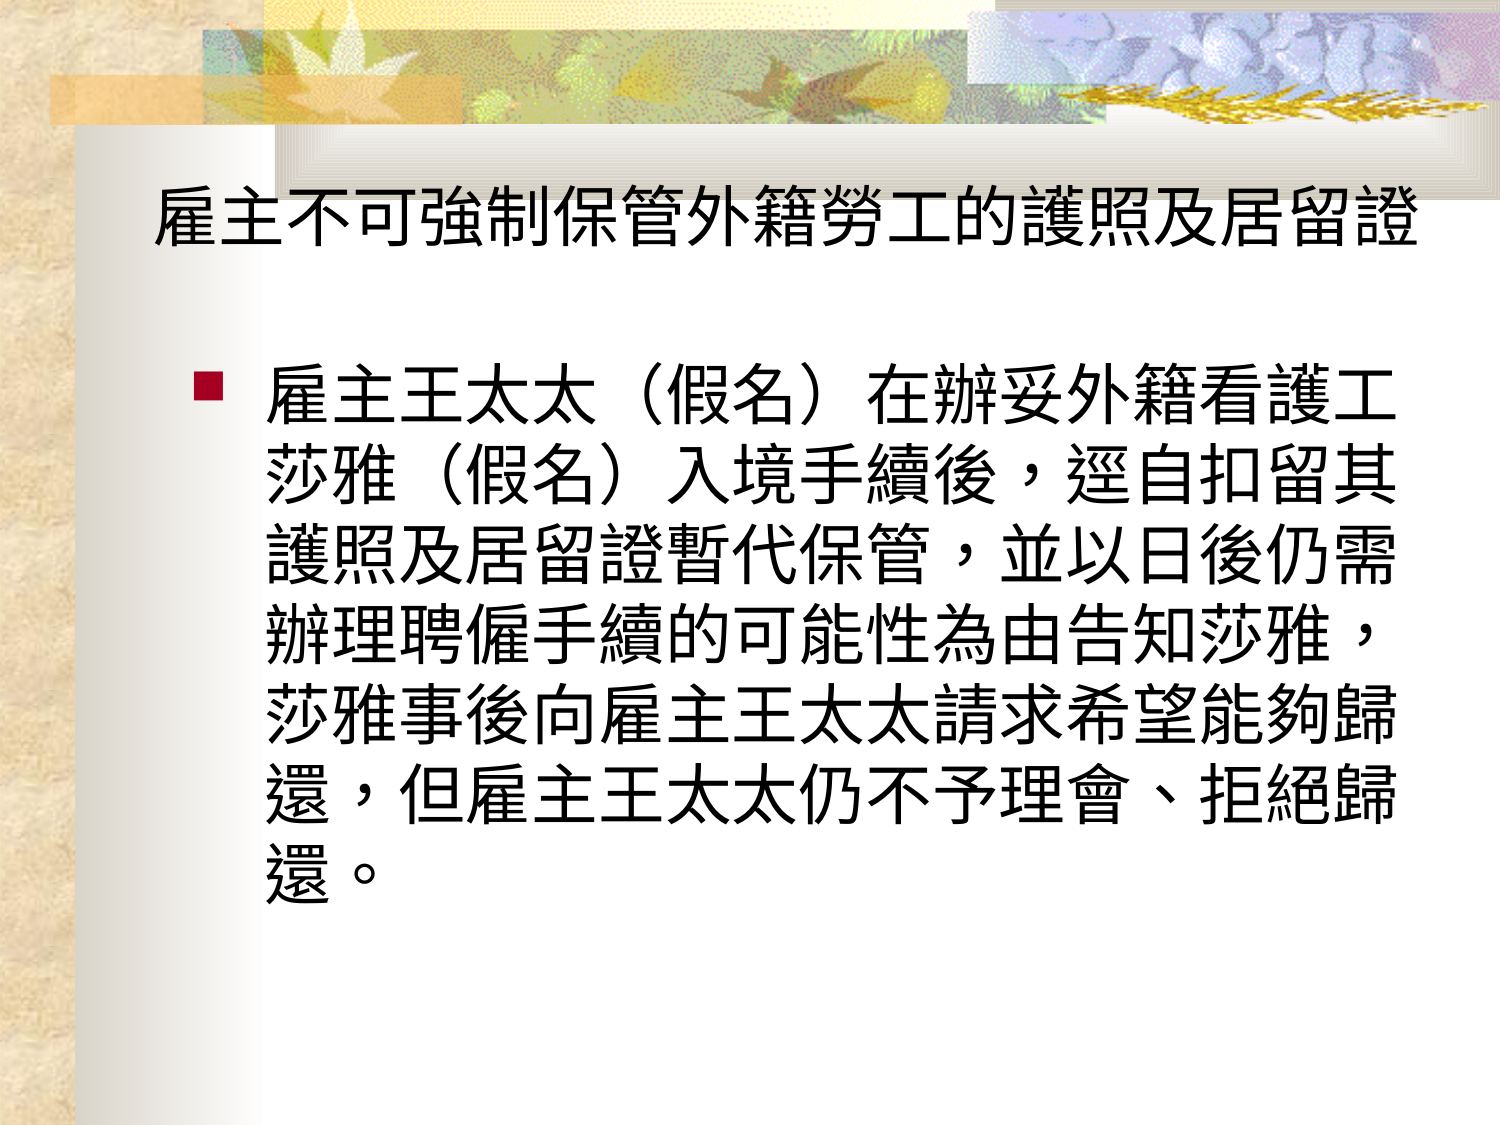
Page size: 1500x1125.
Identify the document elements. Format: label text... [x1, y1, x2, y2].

picture [0, 0, 1500, 1125]
title 雇主不可強制保管外籍勞工的護照及居留證 [137, 125, 1463, 263]
list 雇主王太太（假名）在辦妥外籍看護工莎雅（假名）入境手續後，逕自扣留其護照及居留證暫代保管，並以日後仍需辦理聘僱手續的可能性為由告知莎雅，莎雅事後向雇主王太太請求希望能夠歸還，但雇主王太太仍不予理會、拒絕歸還。 [174, 344, 1450, 1020]
